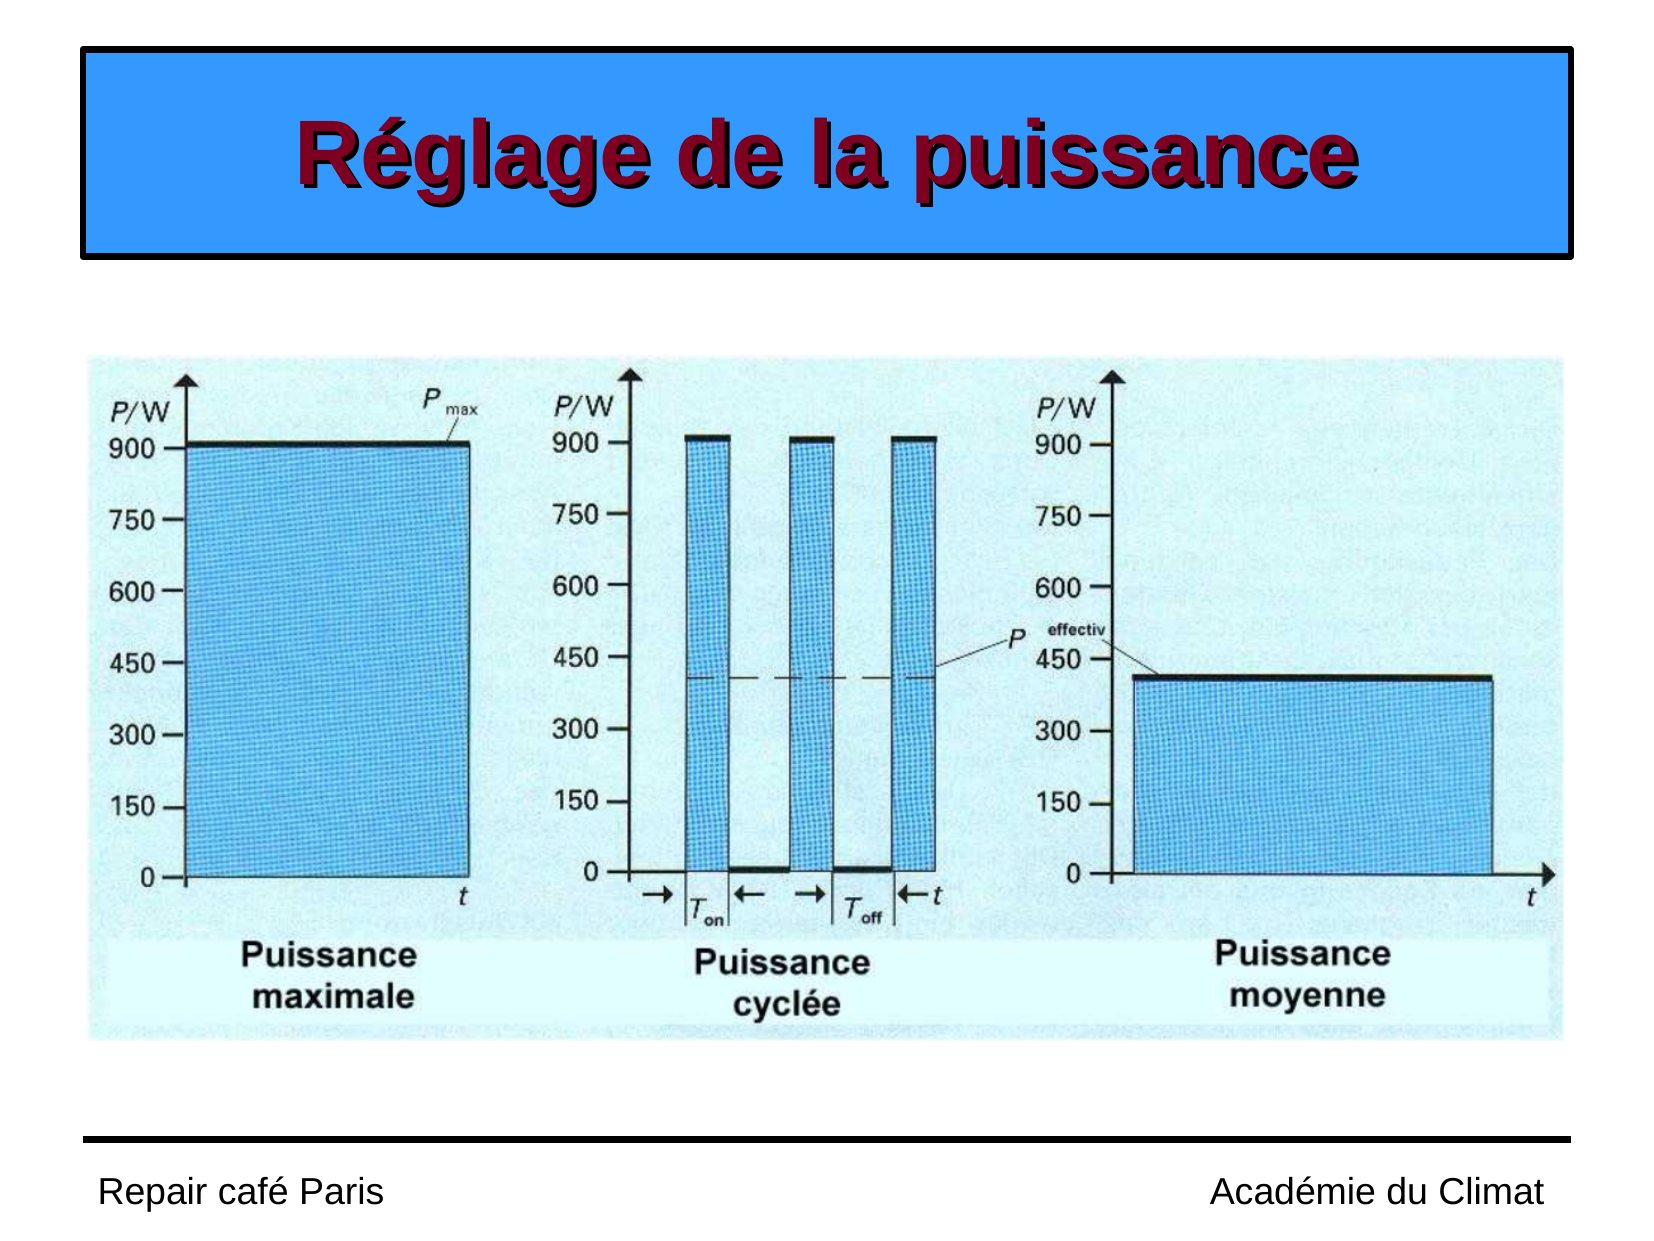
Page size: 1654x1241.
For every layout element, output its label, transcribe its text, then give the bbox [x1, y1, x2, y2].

title Réglage de la puissance [82, 49, 1571, 257]
text_box Repair café Paris Académie du Climat [82, 1163, 1571, 1220]
picture [82, 348, 1571, 1050]
